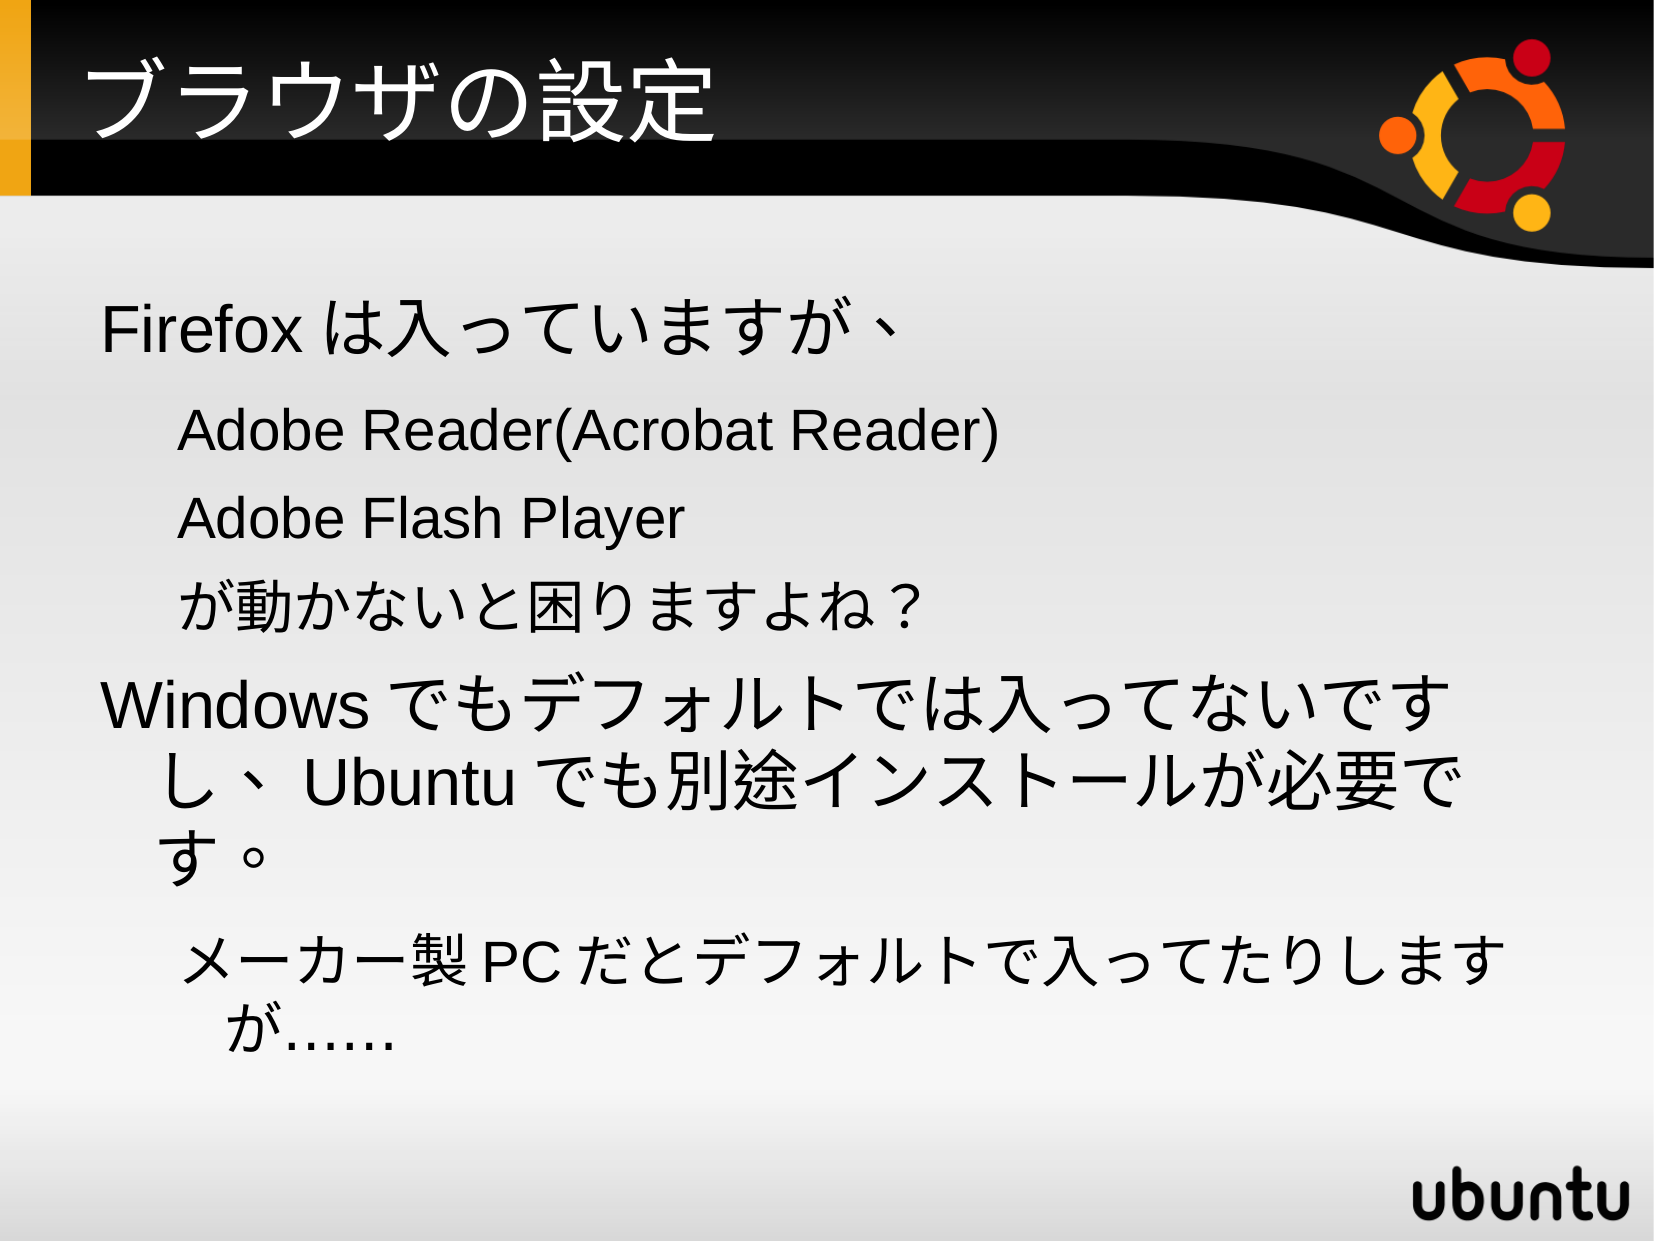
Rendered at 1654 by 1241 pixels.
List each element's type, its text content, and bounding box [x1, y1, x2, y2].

title ブラウザの設定 [76, 7, 1565, 200]
picture [0, 0, 1654, 1241]
list Firefoxは入っていますが、 Adobe Reader(Acrobat Reader) Adobe Flash Player が動かないと困りますよね？ Windowsでもデフォルトでは入ってないですし、Ubuntuでも別途インストールが必要です。 メーカー製PCだとデフォルトで入ってたりしますが…… [82, 290, 1571, 1094]
